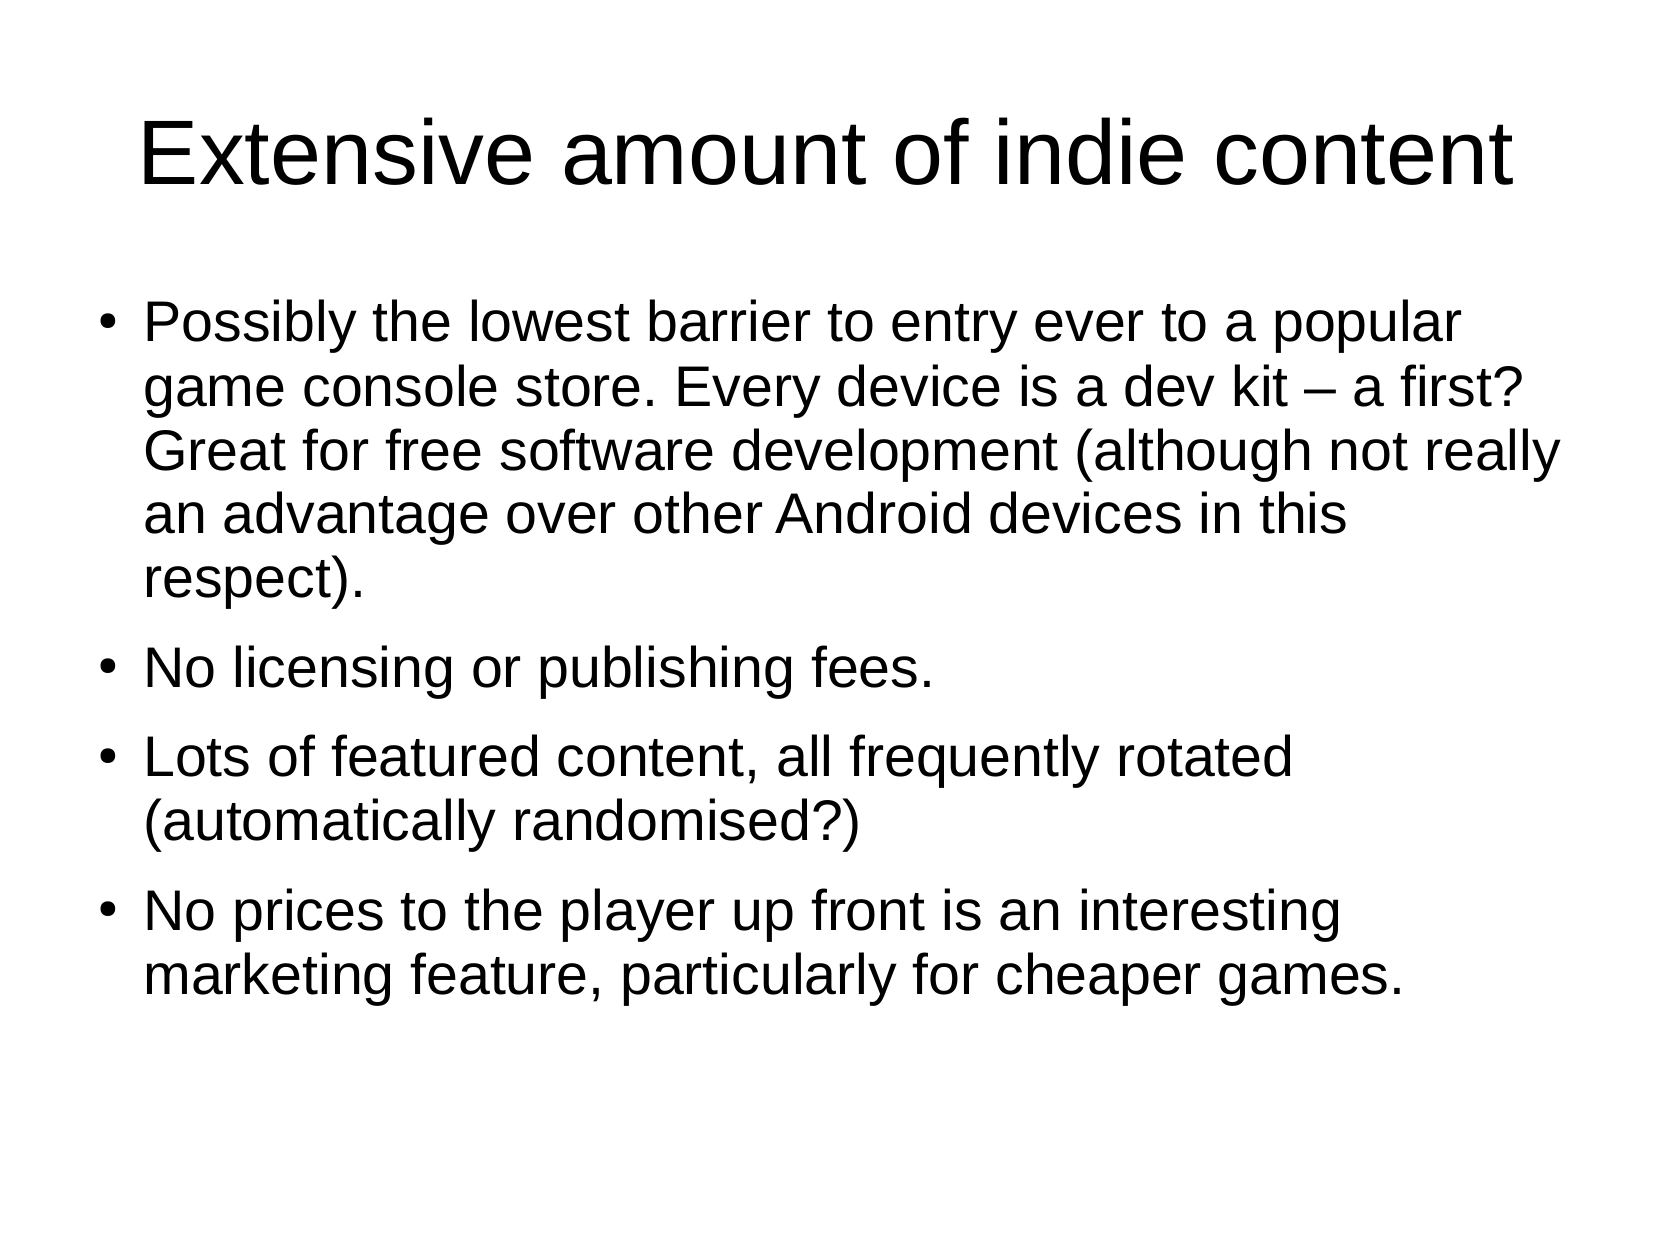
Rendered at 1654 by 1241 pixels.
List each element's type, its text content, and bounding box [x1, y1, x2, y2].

title Extensive amount of indie content [82, 49, 1571, 257]
list Possibly the lowest barrier to entry ever to a popular game console store. Every device is a dev kit – a first? Great for free software development (although not really an advantage over other Android devices in this respect). No licensing or publishing fees. Lots of featured content, all frequently rotated (automatically randomised?) No prices to the player up front is an interesting marketing feature, particularly for cheaper games. [82, 290, 1571, 1010]
